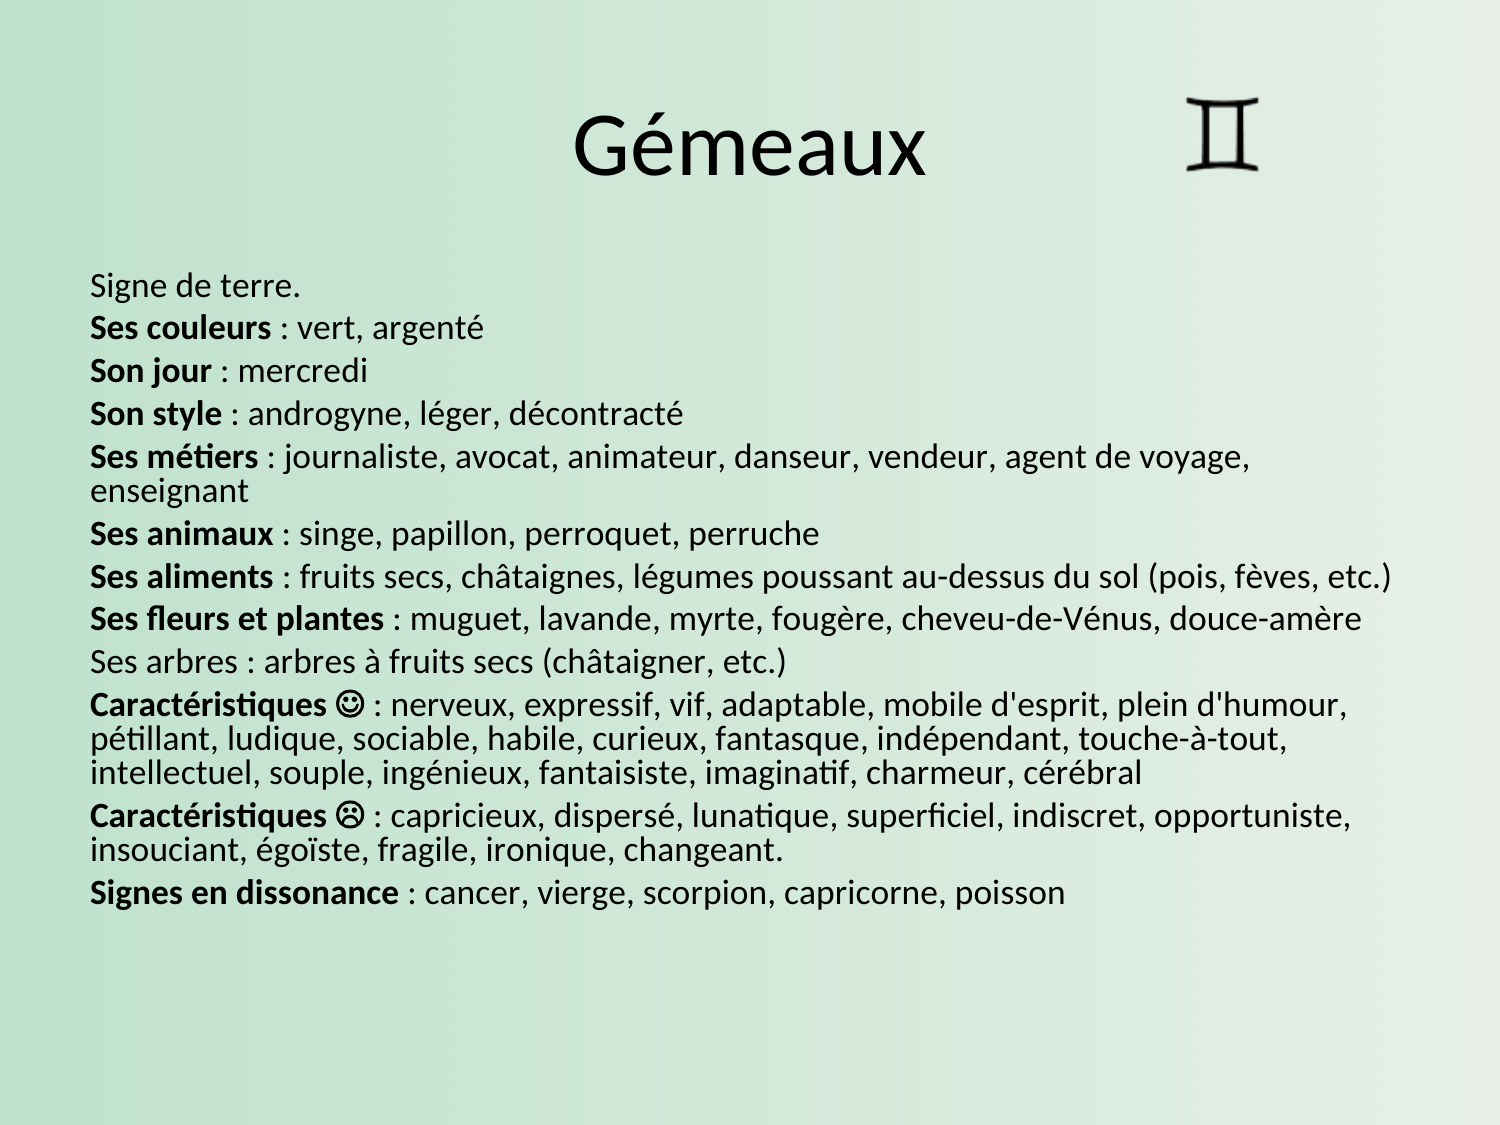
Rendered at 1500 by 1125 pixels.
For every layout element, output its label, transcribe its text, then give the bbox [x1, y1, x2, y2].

list Signe de terre. Ses couleurs : vert, argenté Son jour : mercredi Son style : androgyne, léger, décontracté Ses métiers : journaliste, avocat, animateur, danseur, vendeur, agent de voyage, enseignant Ses animaux : singe, papillon, perroquet, perruche Ses aliments : fruits secs, châtaignes, légumes poussant au-dessus du sol (pois, fèves, etc.) Ses fleurs et plantes : muguet, lavande, myrte, fougère, cheveu-de-Vénus, douce-amère Ses arbres : arbres à fruits secs (châtaigner, etc.) Caractéristiques  : nerveux, expressif, vif, adaptable, mobile d'esprit, plein d'humour, pétillant, ludique, sociable, habile, curieux, fantasque, indépendant, touche-à-tout, intellectuel, souple, ingénieux, fantaisiste, imaginatif, charmeur, cérébral Caractéristiques  : capricieux, dispersé, lunatique, superficiel, indiscret, opportuniste, insouciant, égoïste, fragile, ironique, changeant. Signes en dissonance : cancer, vierge, scorpion, capricorne, poisson [75, 262, 1426, 1040]
picture [0, 0, 1500, 1125]
title Gémeaux [75, 45, 1426, 233]
